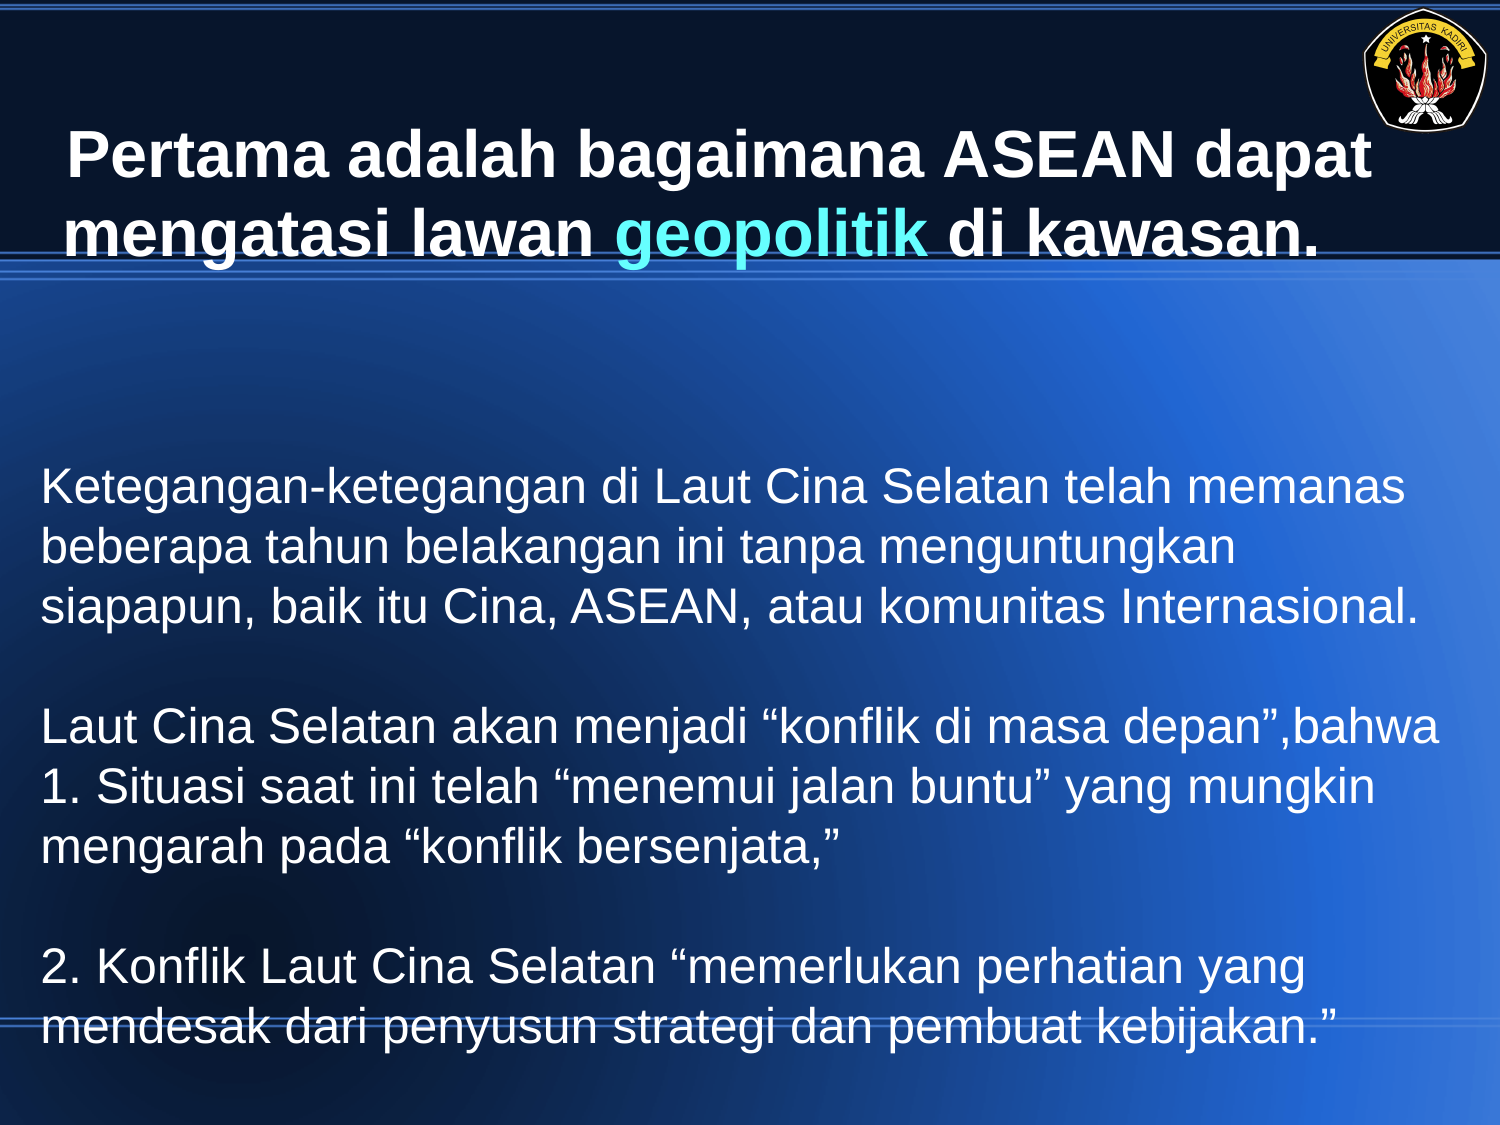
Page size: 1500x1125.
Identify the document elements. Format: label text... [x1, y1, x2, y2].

title Pertama adalah bagaimana ASEAN dapat mengatasi lawan geopolitik di kawasan. [0, 96, 1441, 285]
picture [1350, 0, 1500, 140]
text_box Ketegangan-ketegangan di Laut Cina Selatan telah memanas beberapa tahun belakangan ini tanpa menguntungkan siapapun, baik itu Cina, ASEAN, atau komunitas Internasional. Laut Cina Selatan akan menjadi “konflik di masa depan”,bahwa 1. Situasi saat ini telah “menemui jalan buntu” yang mungkin mengarah pada “konflik bersenjata,” 2. Konflik Laut Cina Selatan “memerlukan perhatian yang mendesak dari penyusun strategi dan pembuat kebijakan.” [25, 446, 1465, 1119]
